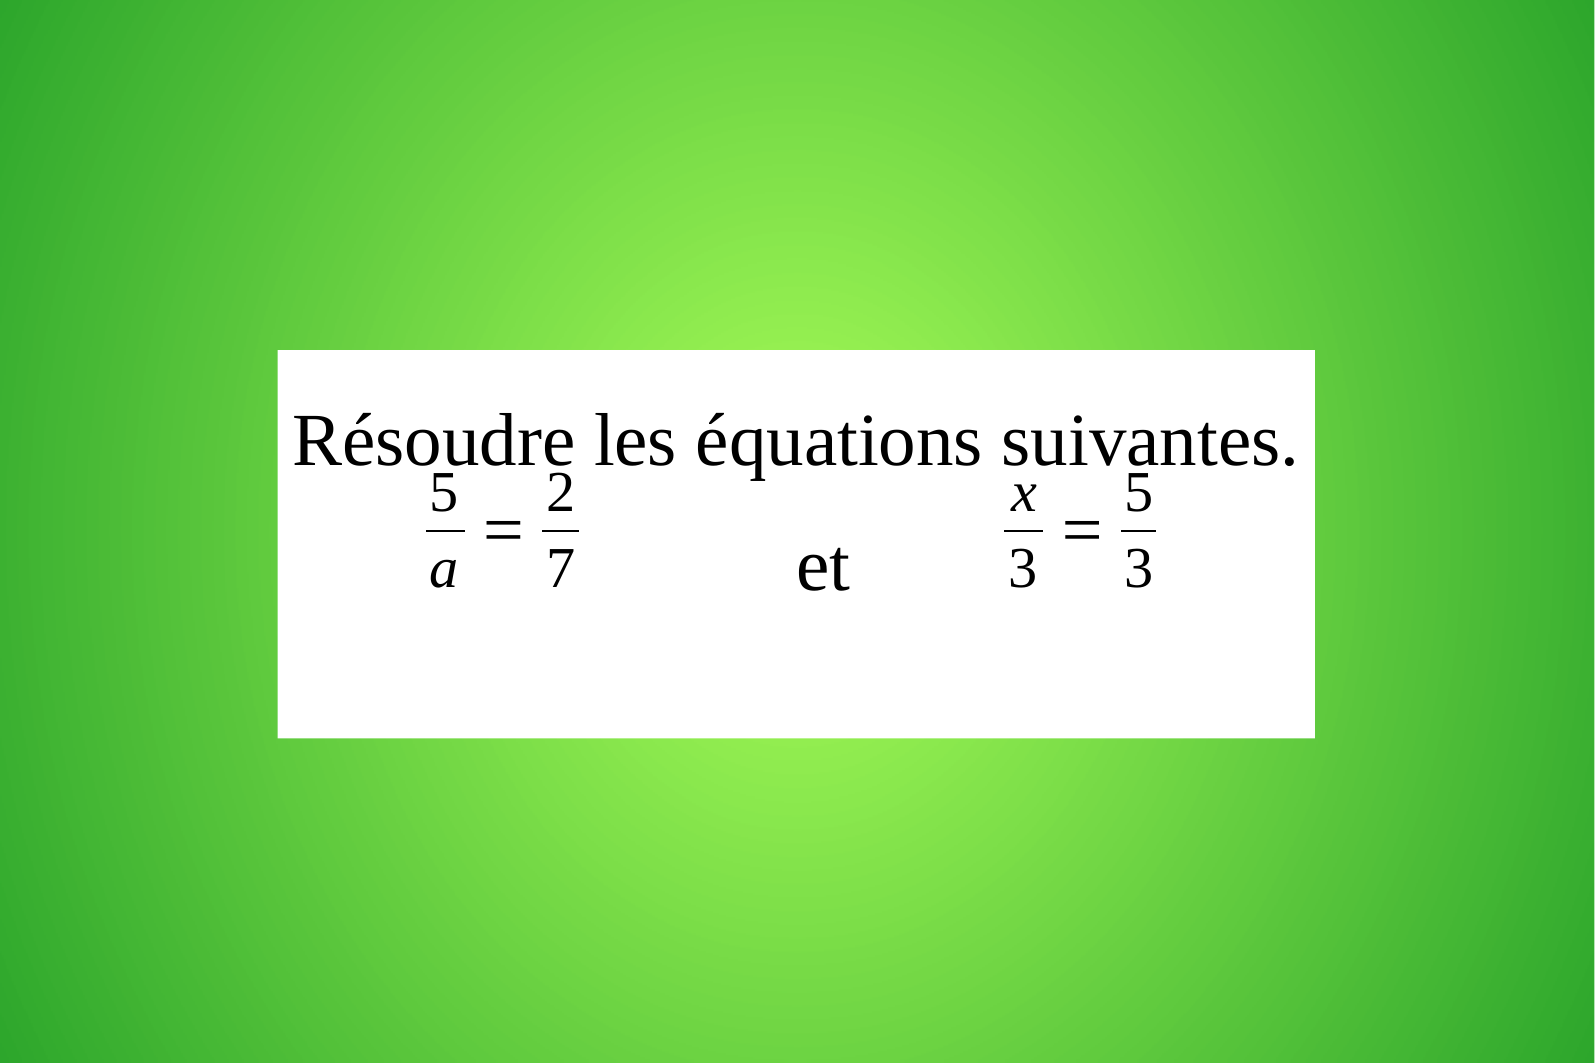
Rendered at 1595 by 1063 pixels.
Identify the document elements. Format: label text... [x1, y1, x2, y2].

picture [0, 0, 1595, 1063]
chart [986, 460, 1172, 602]
text_box Résoudre les équations suivantes. et [277, 350, 1315, 697]
chart [407, 460, 595, 602]
